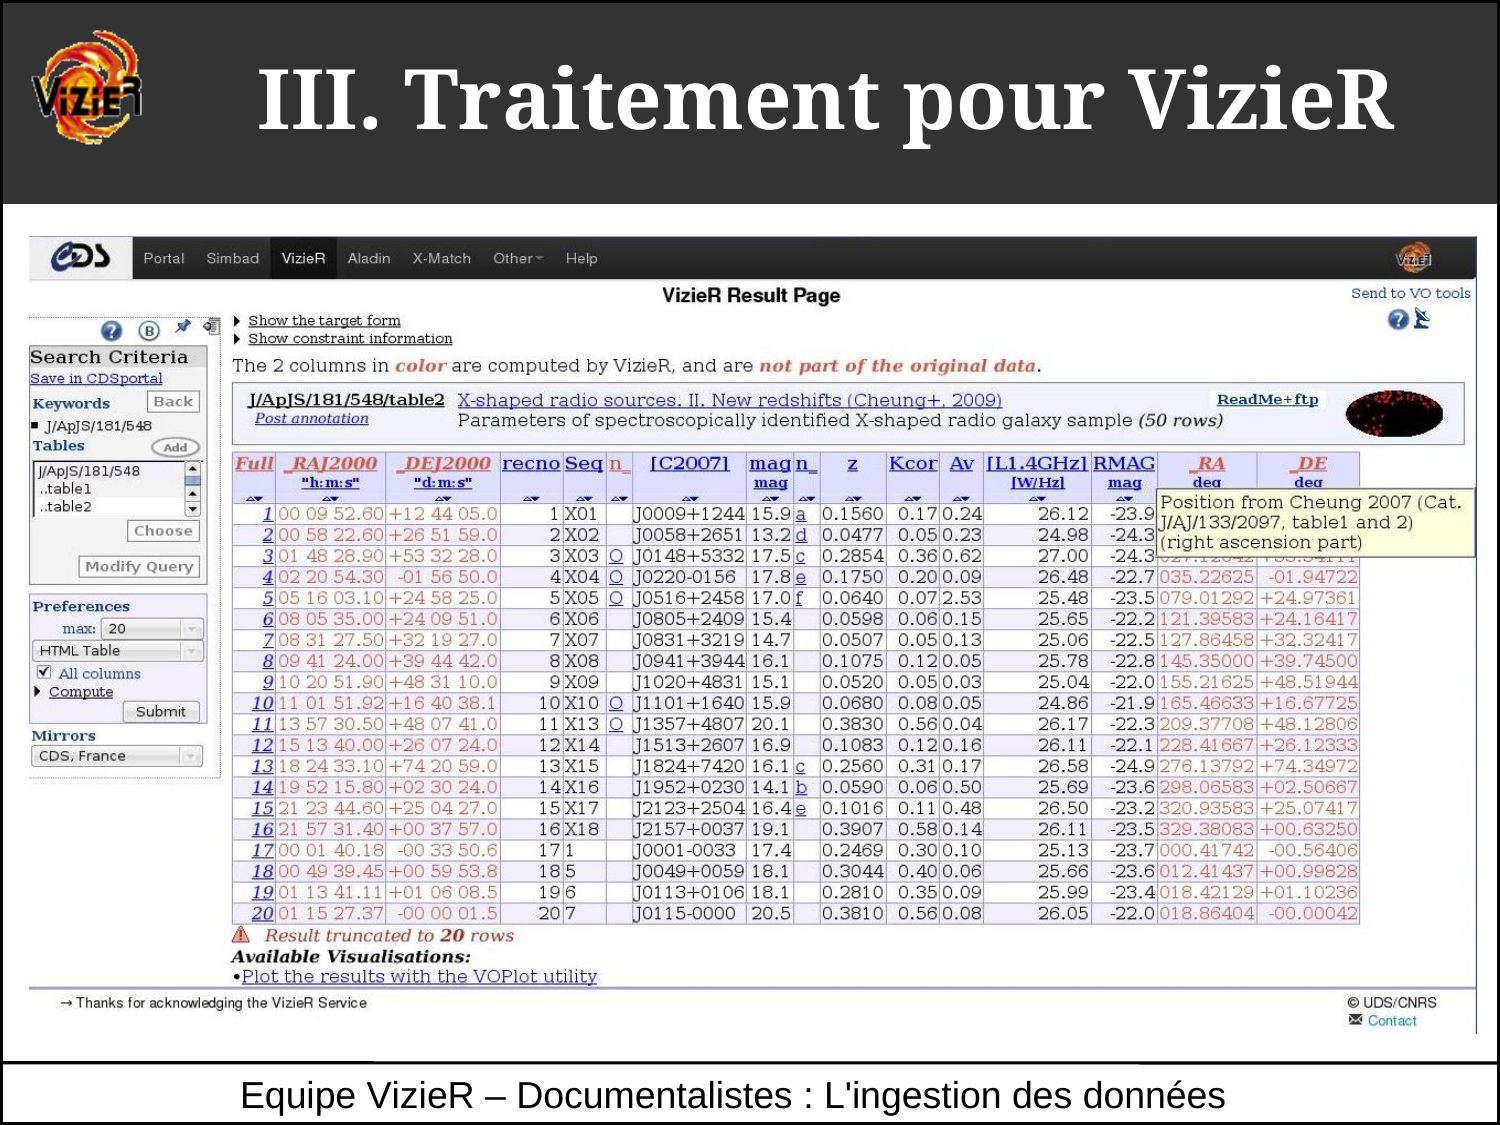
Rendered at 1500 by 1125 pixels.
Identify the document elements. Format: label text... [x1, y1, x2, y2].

title III. Traitement pour VizieR [177, 0, 1477, 192]
picture [29, 236, 1477, 1034]
picture [29, 29, 148, 148]
